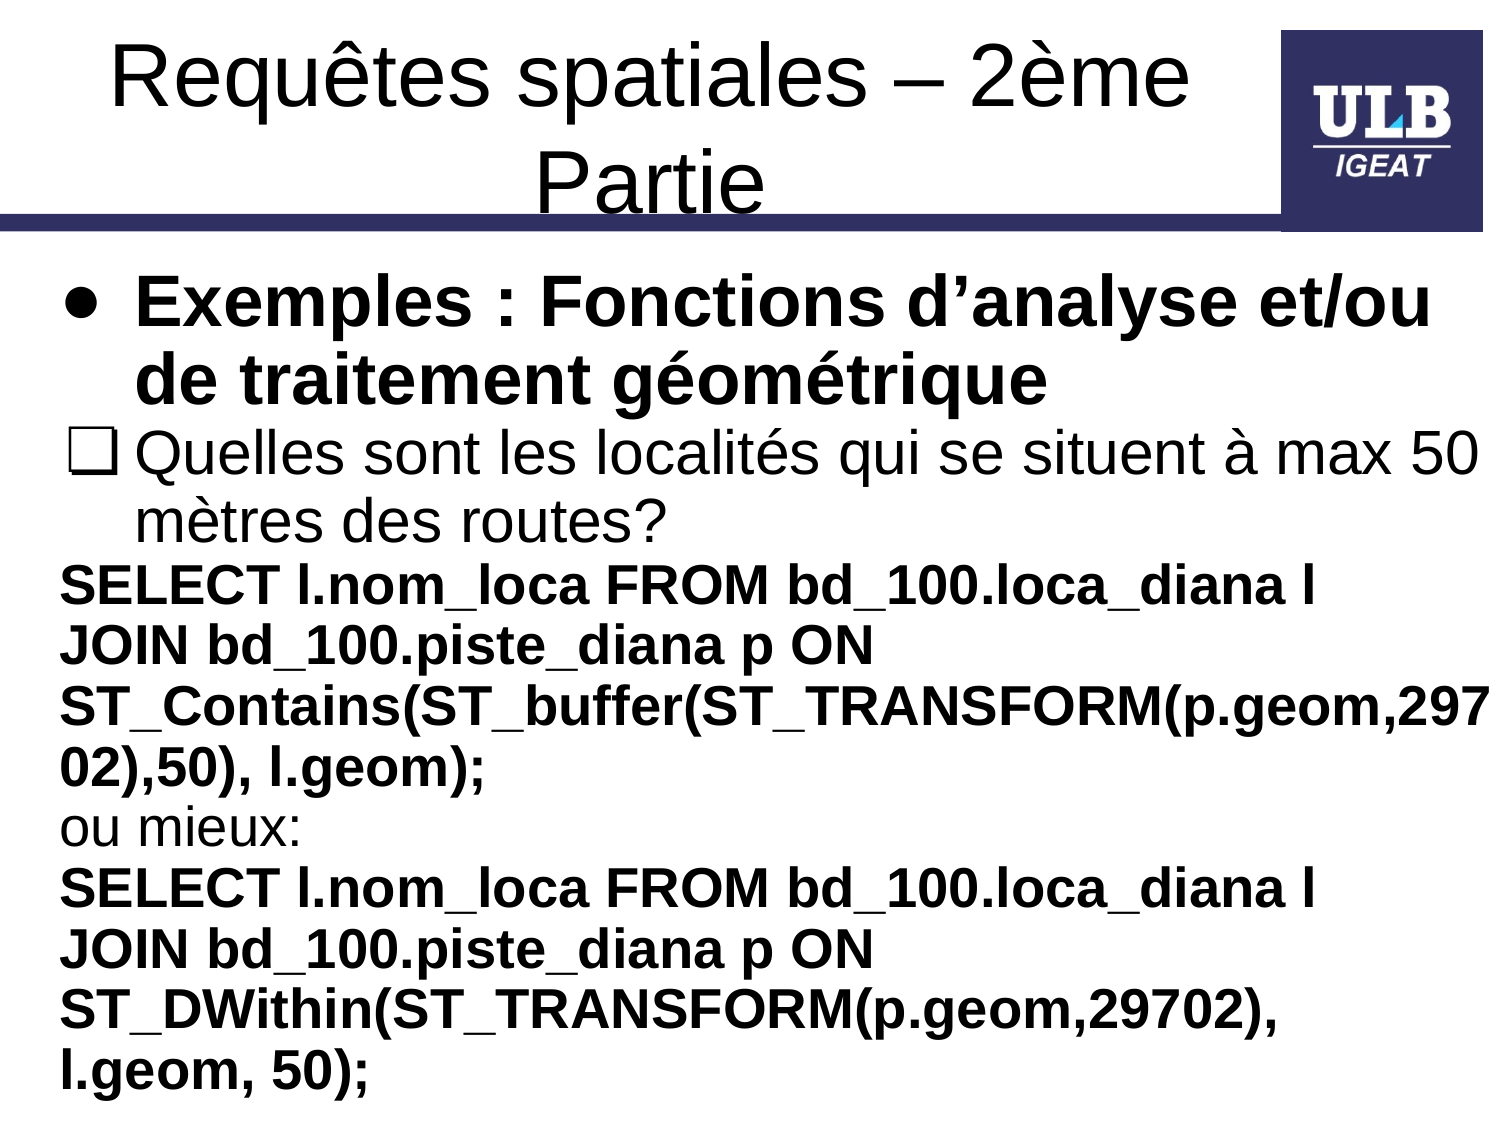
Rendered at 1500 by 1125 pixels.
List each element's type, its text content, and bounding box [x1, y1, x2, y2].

list Exemples : Fonctions d’analyse et/ou de traitement géométrique Quelles sont les localités qui se situent à max 50 mètres des routes? SELECT l.nom_loca FROM bd_100.loca_diana l JOIN bd_100.piste_diana p ON ST_Contains(ST_buffer(ST_TRANSFORM(p.geom,29702),50), l.geom); ou mieux: SELECT l.nom_loca FROM bd_100.loca_diana l JOIN bd_100.piste_diana p ON ST_DWithin(ST_TRANSFORM(p.geom,29702), l.geom, 50); [59, 263, 1492, 1113]
slide_number [725, 1012, 1075, 1073]
title Requêtes spatiales – 2ème Partie [11, 15, 1290, 233]
picture [1290, 30, 1483, 232]
